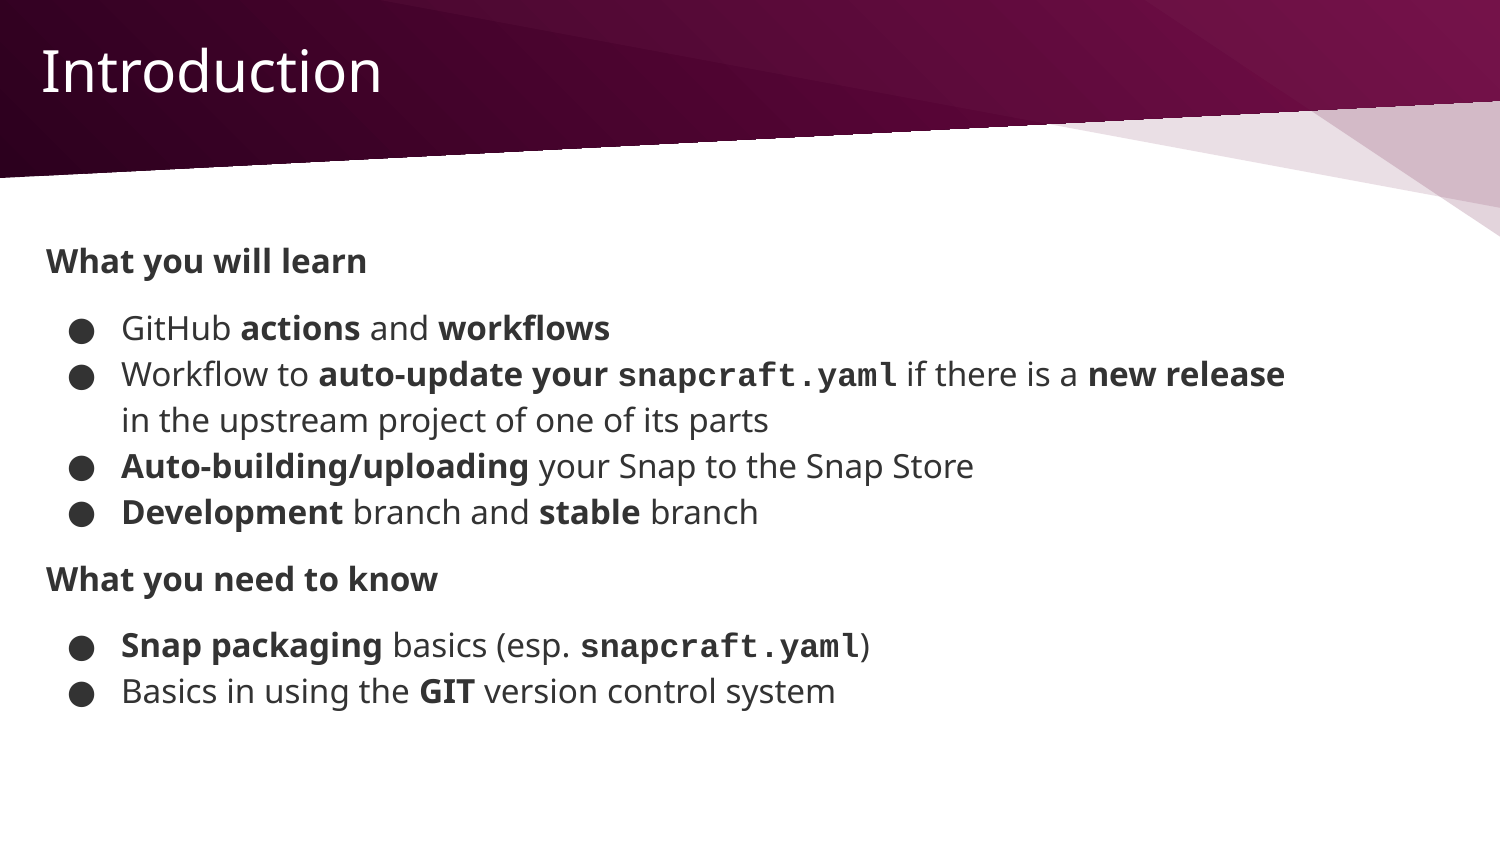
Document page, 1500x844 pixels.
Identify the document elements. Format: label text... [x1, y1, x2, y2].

title Introduction [41, 5, 1336, 134]
list What you will learn GitHub actions and workflows Workflow to auto-update your snapcraft.yaml if there is a new release in the upstream project of one of its parts Auto-building/uploading your Snap to the Snap Store Development branch and stable branch What you need to know Snap packaging basics (esp. snapcraft.yaml) Basics in using the GIT version control system [35, 229, 1324, 789]
